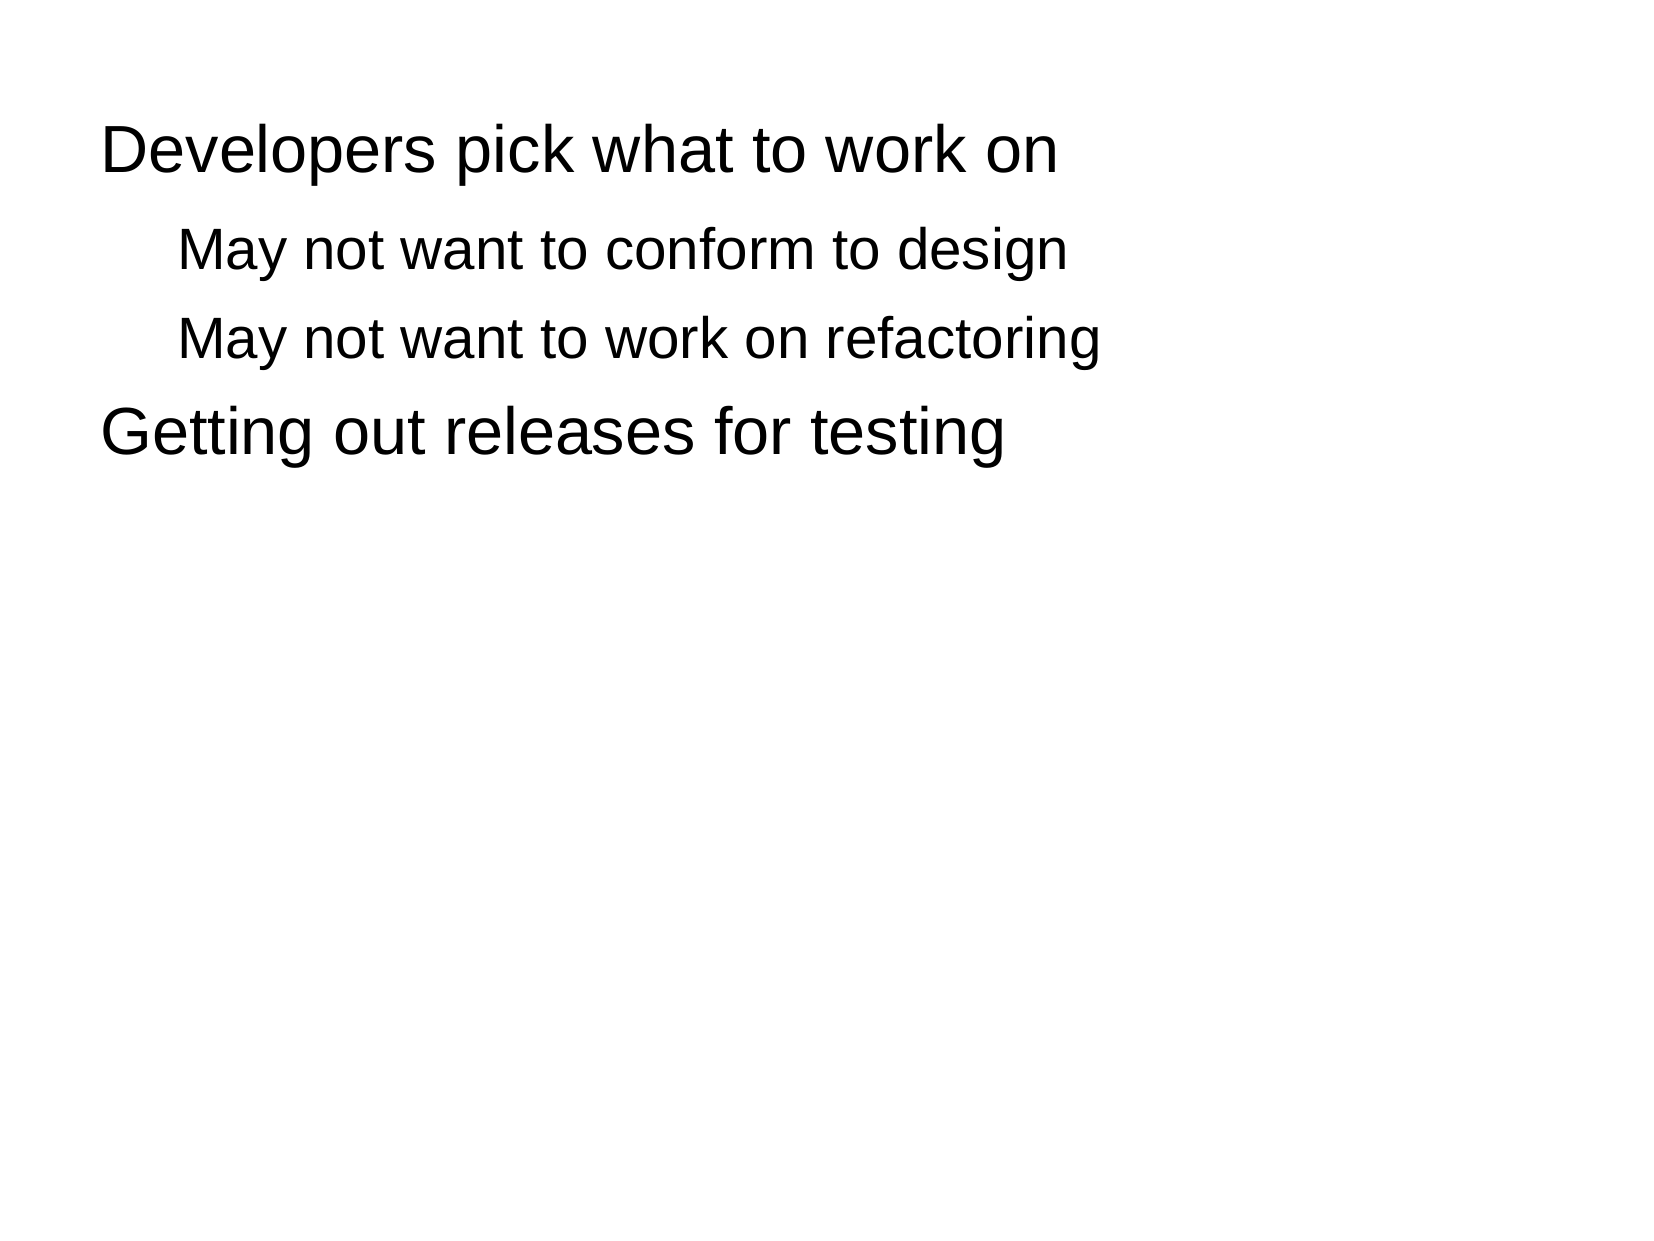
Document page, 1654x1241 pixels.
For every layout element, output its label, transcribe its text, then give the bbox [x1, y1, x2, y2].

list Developers pick what to work on May not want to conform to design May not want to work on refactoring Getting out releases for testing [82, 112, 1571, 1094]
